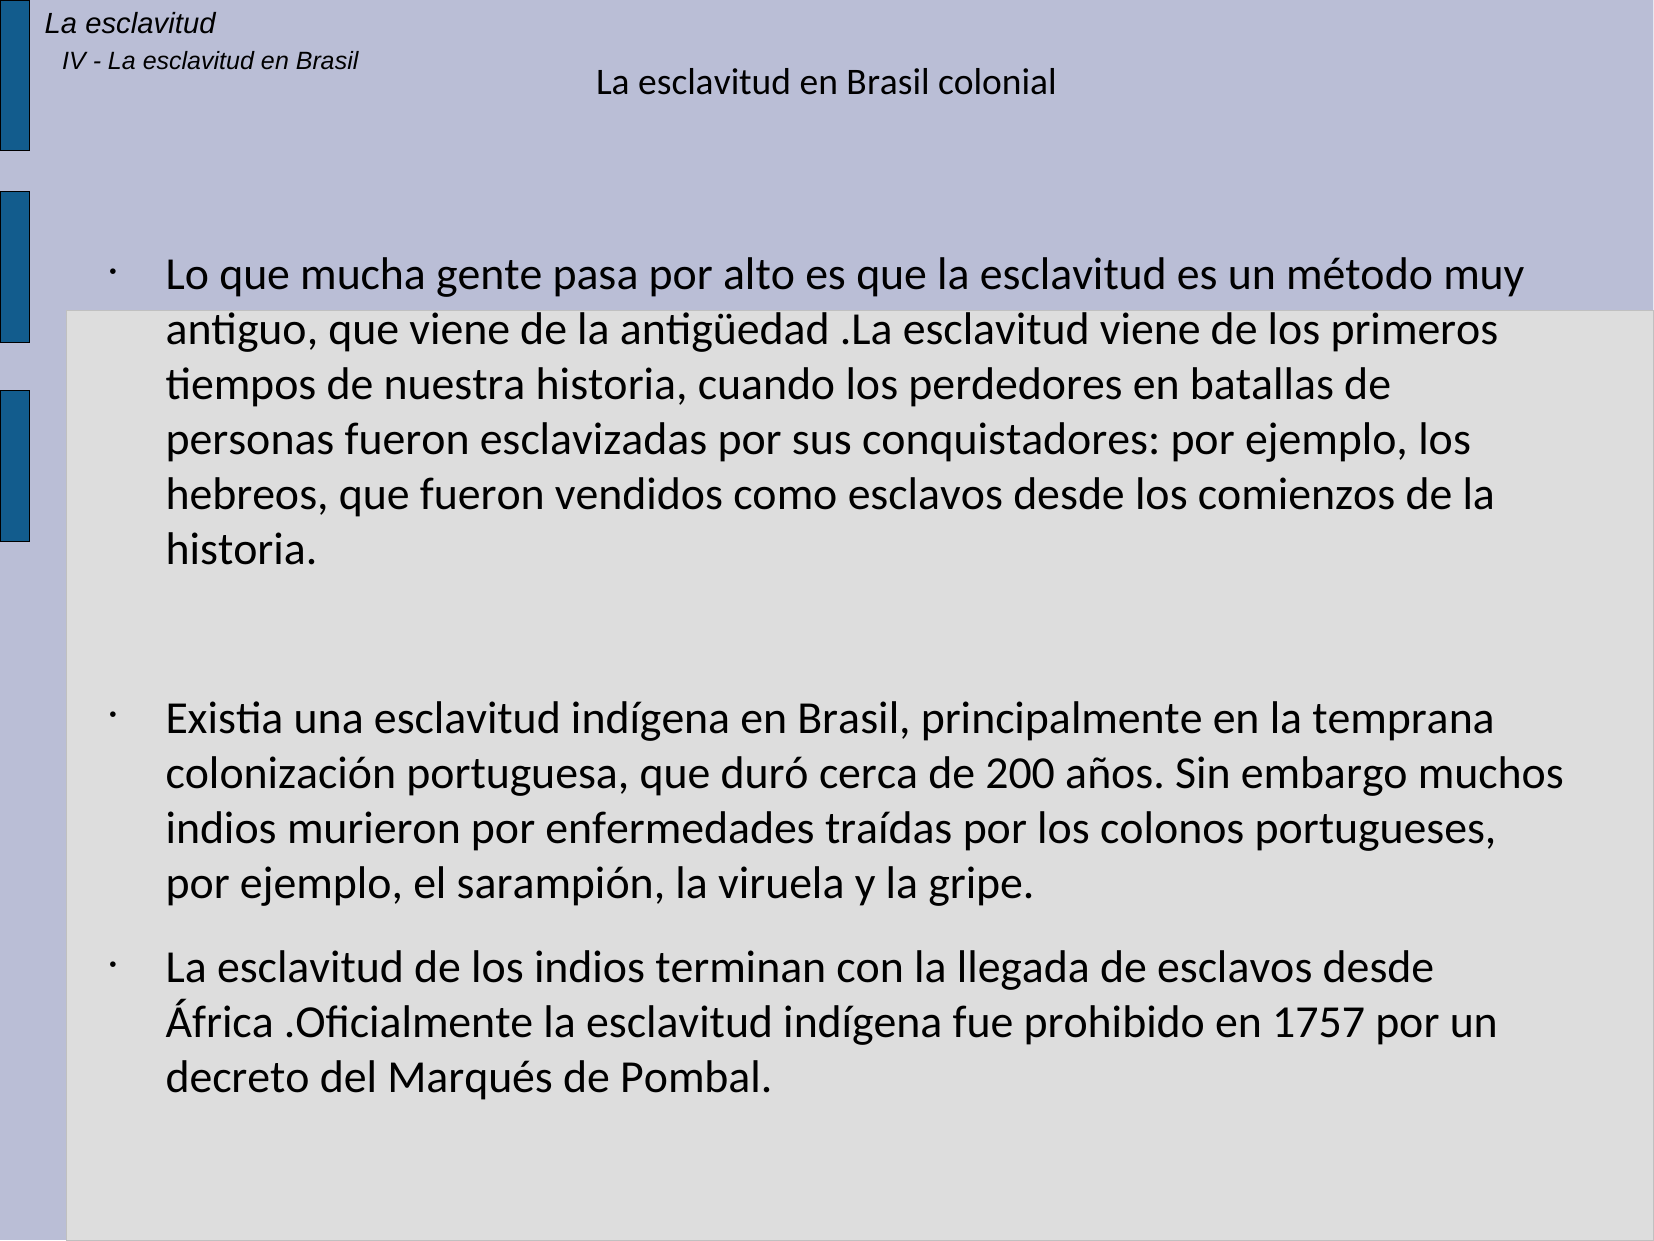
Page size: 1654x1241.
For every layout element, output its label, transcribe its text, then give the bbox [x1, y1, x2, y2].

title La esclavitud en Brasil colonial [82, 49, 1571, 257]
list Lo que mucha gente pasa por alto es que la esclavitud es un método muy antiguo, que viene de la antigüedad .La esclavitud viene de los primeros tiempos de nuestra historia, cuando los perdedores en batallas de personas fueron esclavizadas por sus conquistadores: por ejemplo, los hebreos, que fueron vendidos como esclavos desde los comienzos de la historia. Existia una esclavitud indígena en Brasil, principalmente en la temprana colonización portuguesa, que duró cerca de 200 años. Sin embargo muchos indios murieron por enfermedades traídas por los colonos portugueses, por ejemplo, el sarampión, la viruela y la gripe. La esclavitud de los indios terminan con la llegada de esclavos desde África .Oficialmente la esclavitud indígena fue prohibido en 1757 por un decreto del Marqués de Pombal. [94, 236, 1583, 1055]
text_box IV - La esclavitud en Brasil [47, 39, 520, 83]
